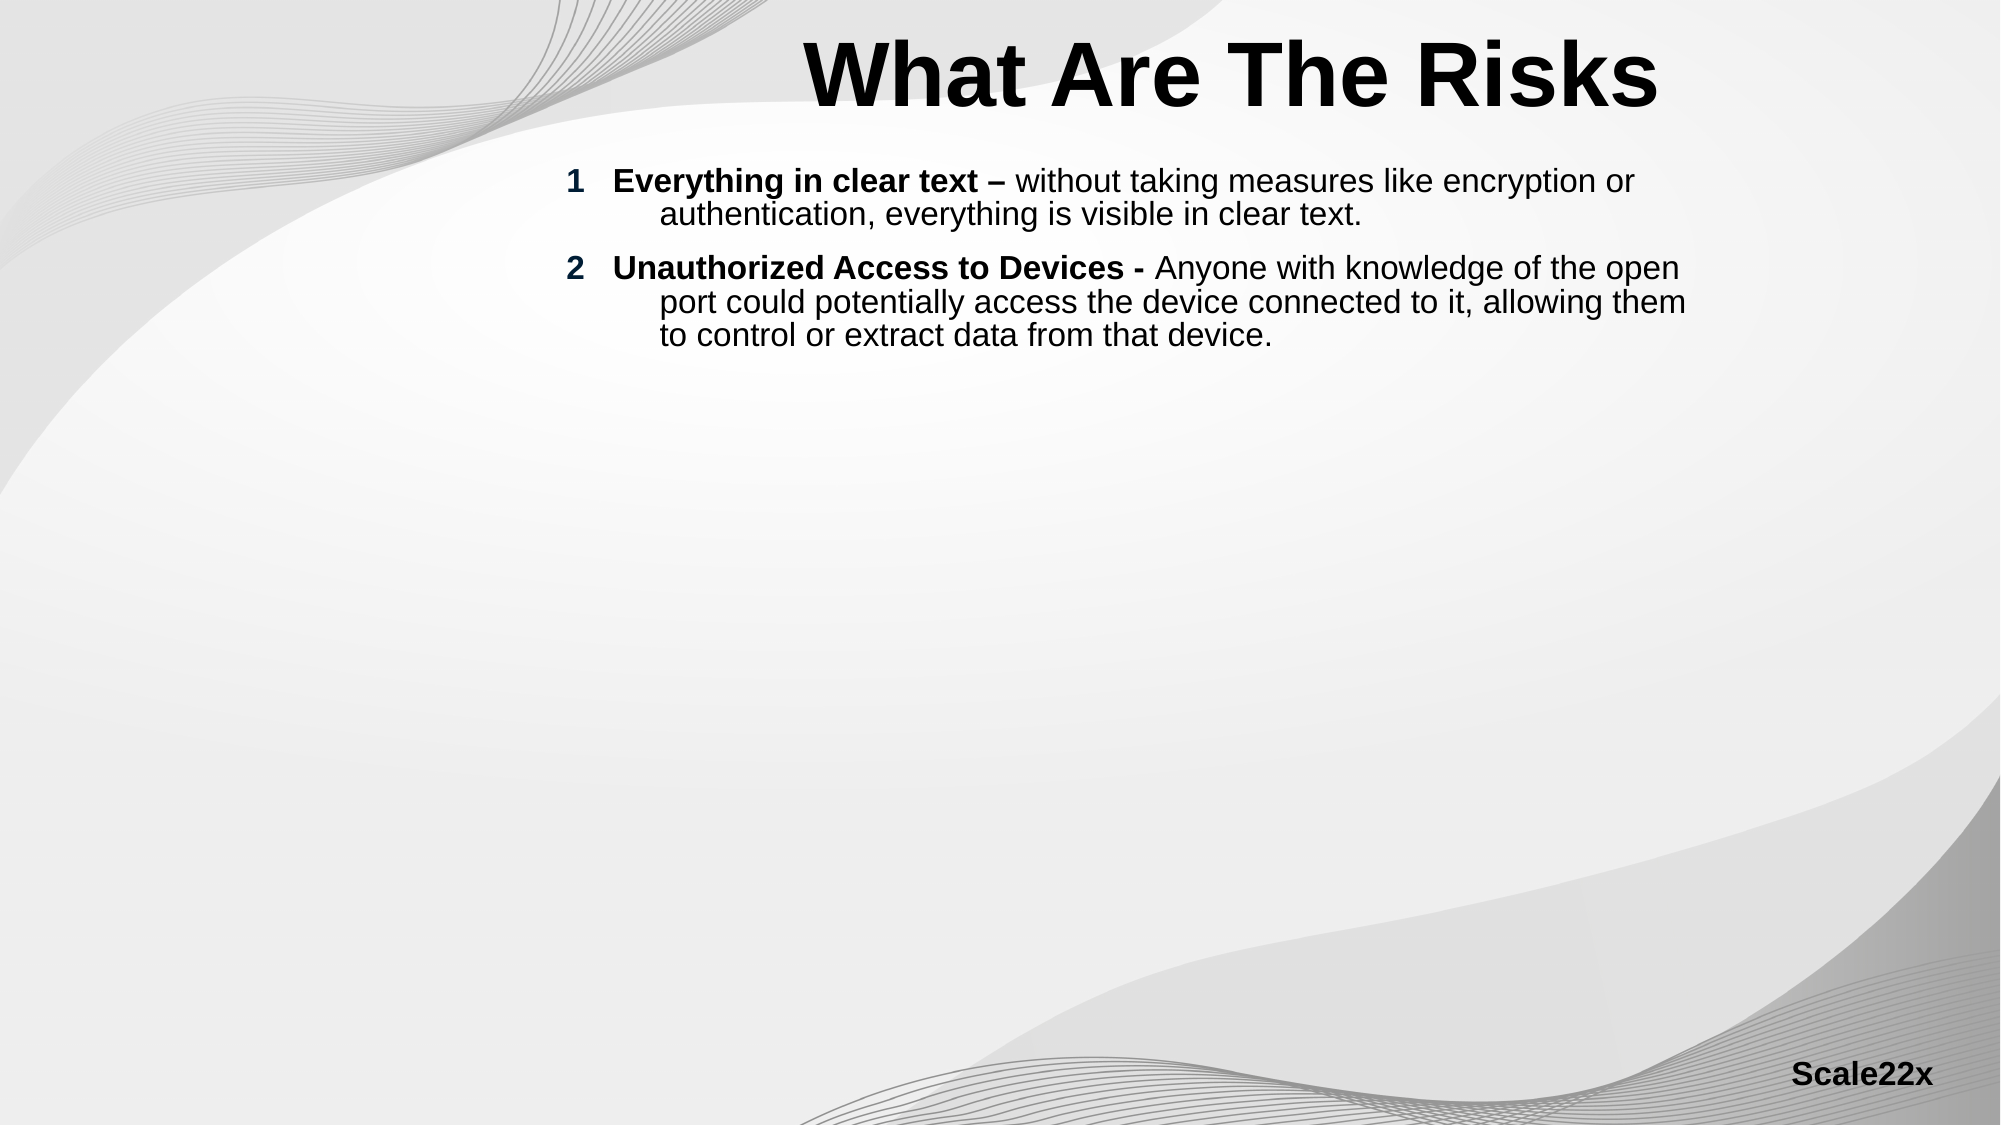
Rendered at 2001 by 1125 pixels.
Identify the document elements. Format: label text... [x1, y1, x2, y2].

text_box Scale22x [1776, 1047, 1975, 1103]
list Everything in clear text – without taking measures like encryption or authentication, everything is visible in clear text. Unauthorized Access to Devices - Anyone with knowledge of the open port could potentially access the device connected to it, allowing them to control or extract data from that device. [549, 158, 1708, 952]
picture [0, 0, 2001, 1125]
title What Are The Risks [715, 0, 1750, 158]
